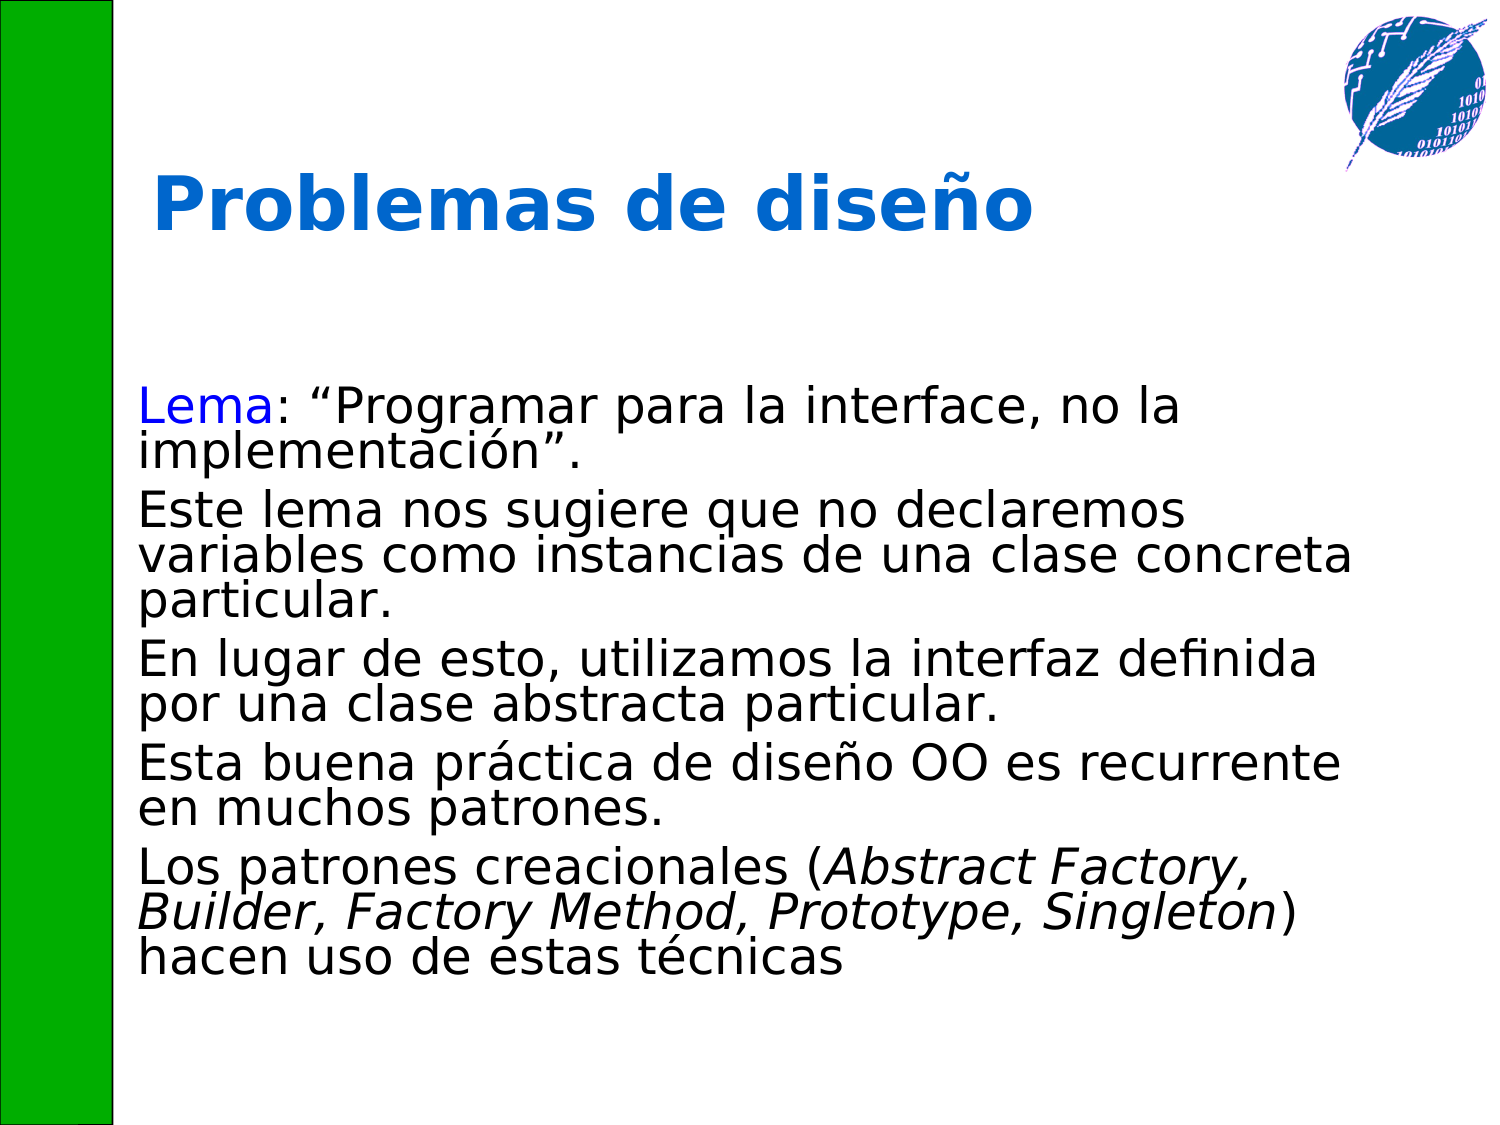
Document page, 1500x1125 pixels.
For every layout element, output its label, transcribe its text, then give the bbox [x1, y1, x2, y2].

title Problemas de diseño [136, 118, 1411, 307]
list Lema: “Programar para la interface, no la implementación”. Este lema nos sugiere que no declaremos variables como instancias de una clase concreta particular. En lugar de esto, utilizamos la interfaz definida por una clase abstracta particular. Esta buena práctica de diseño OO es recurrente en muchos patrones. Los patrones creacionales (Abstract Factory, Builder, Factory Method, Prototype, Singleton) hacen uso de estas técnicas [137, 387, 1397, 1070]
picture [1417, 140, 1425, 149]
picture [1341, 15, 1488, 172]
